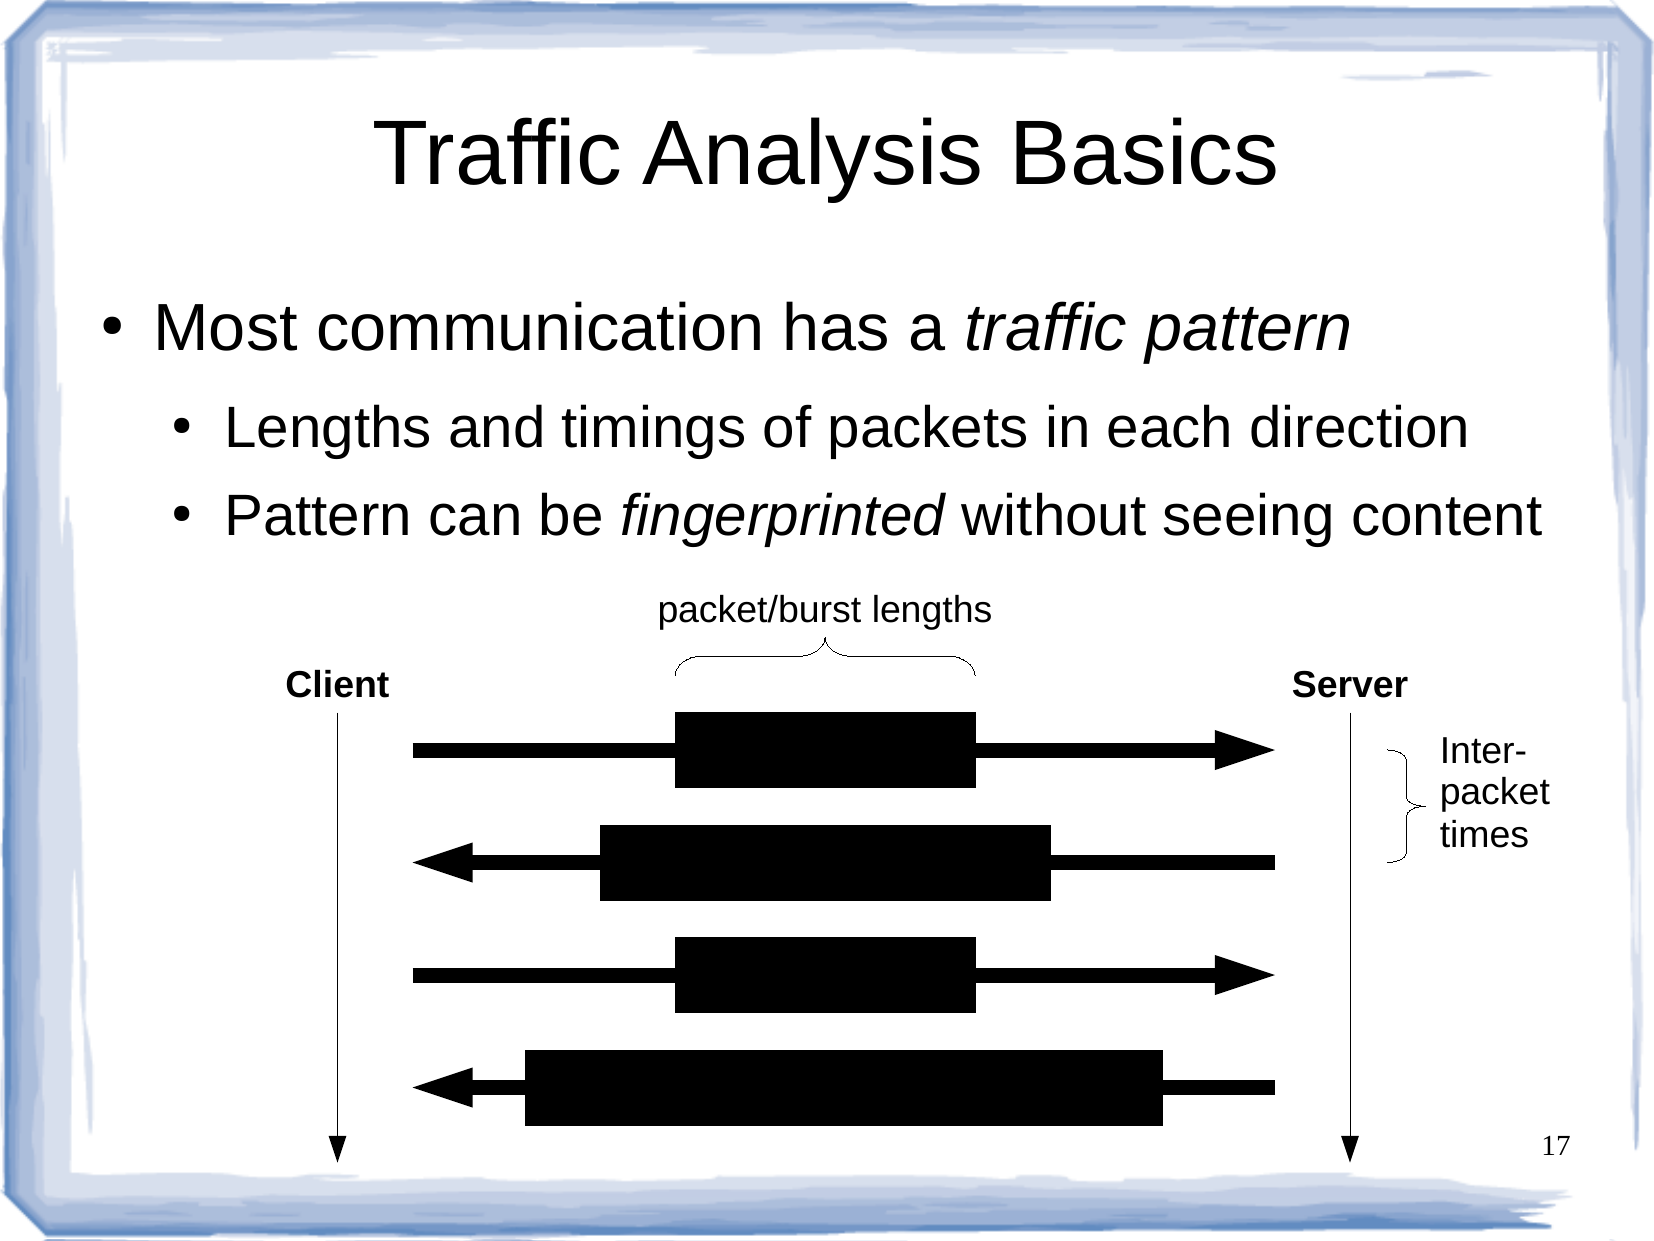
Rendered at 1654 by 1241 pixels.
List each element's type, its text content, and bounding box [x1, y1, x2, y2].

text_box packet/burst lengths [600, 580, 1051, 638]
picture [0, 0, 1654, 1241]
text_box [675, 937, 976, 1013]
text_box Inter- packet times [1425, 721, 1654, 863]
text_box [525, 1050, 1163, 1126]
text_box Client [225, 655, 451, 713]
title Traffic Analysis Basics [82, 49, 1571, 257]
list Most communication has a traffic pattern Lengths and timings of packets in each direction Pattern can be fingerprinted without seeing content [82, 290, 1571, 563]
text_box [600, 825, 1051, 901]
text_box [675, 712, 976, 788]
text_box Server [1237, 655, 1463, 713]
